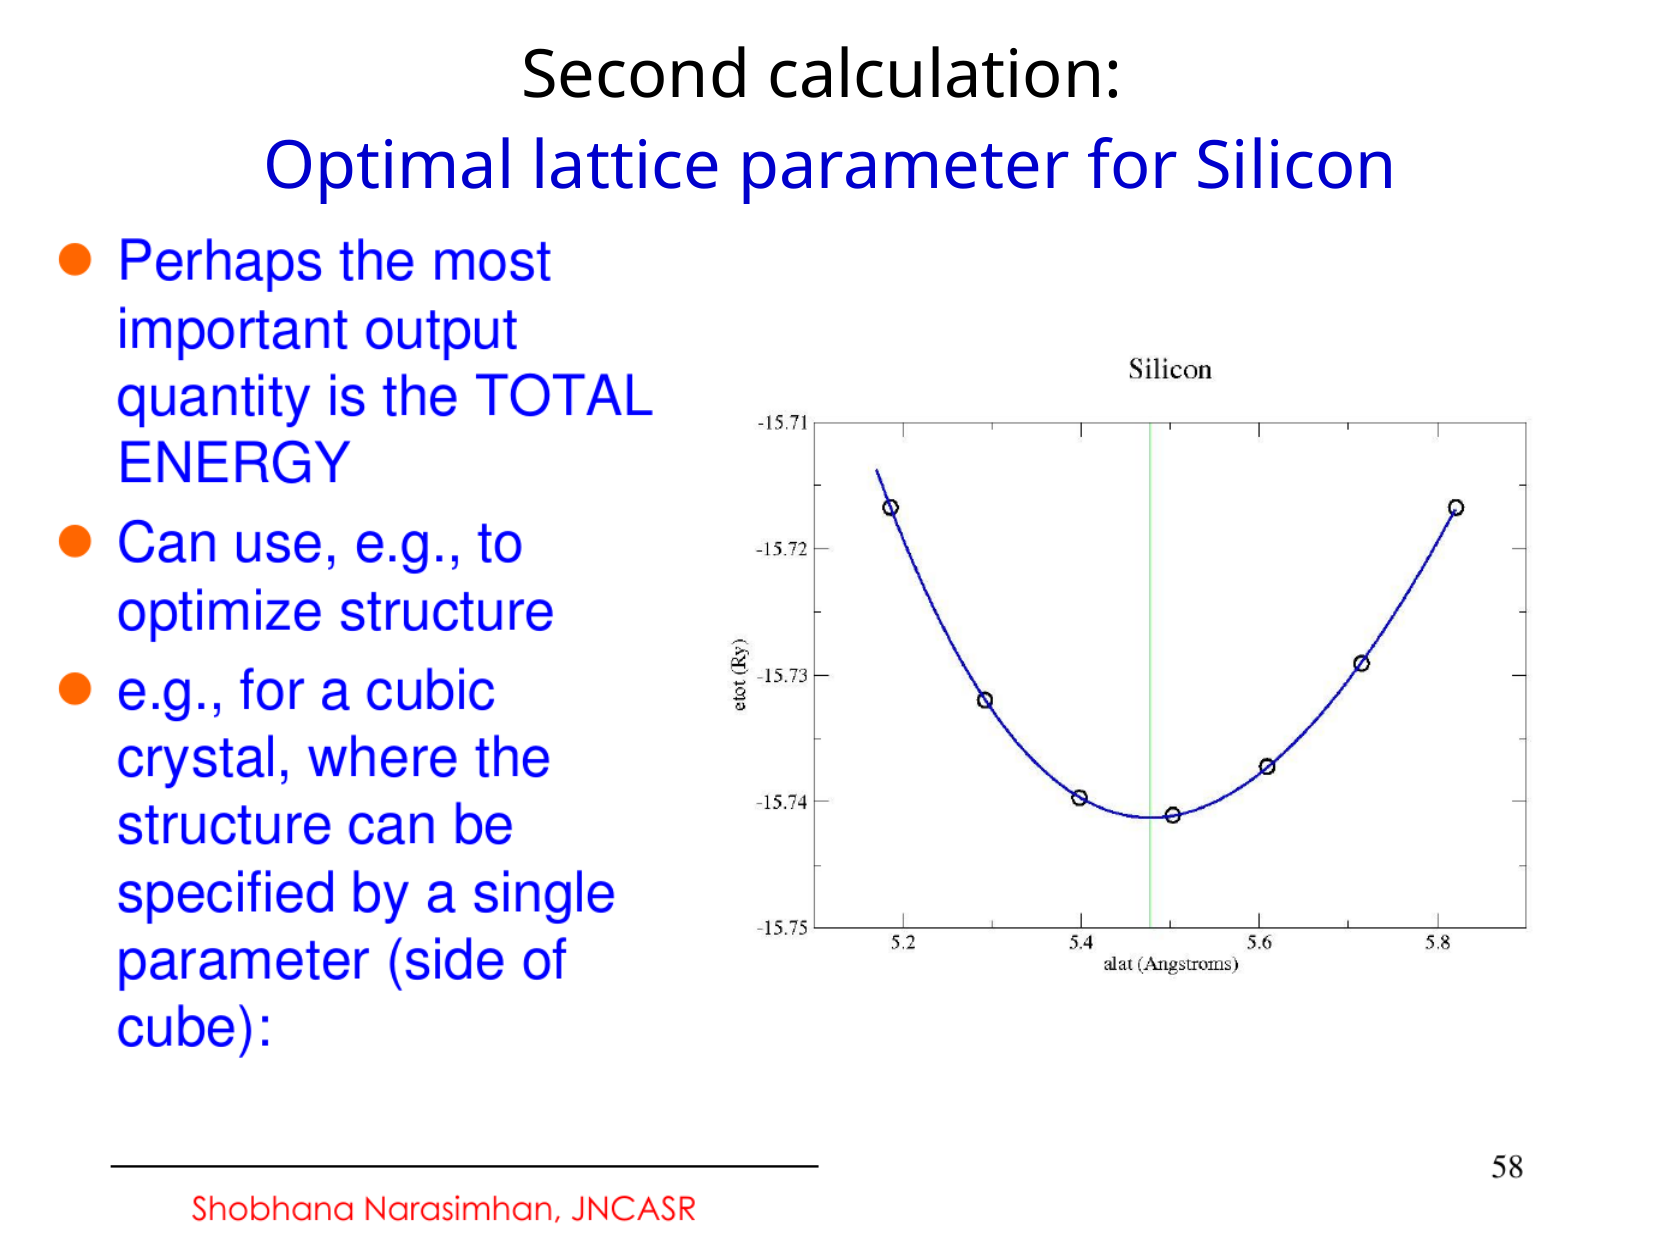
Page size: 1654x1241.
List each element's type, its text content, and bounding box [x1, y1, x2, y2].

picture [5, 209, 1654, 1241]
title Second calculation: Optimal lattice parameter for Silicon [86, 24, 1576, 209]
